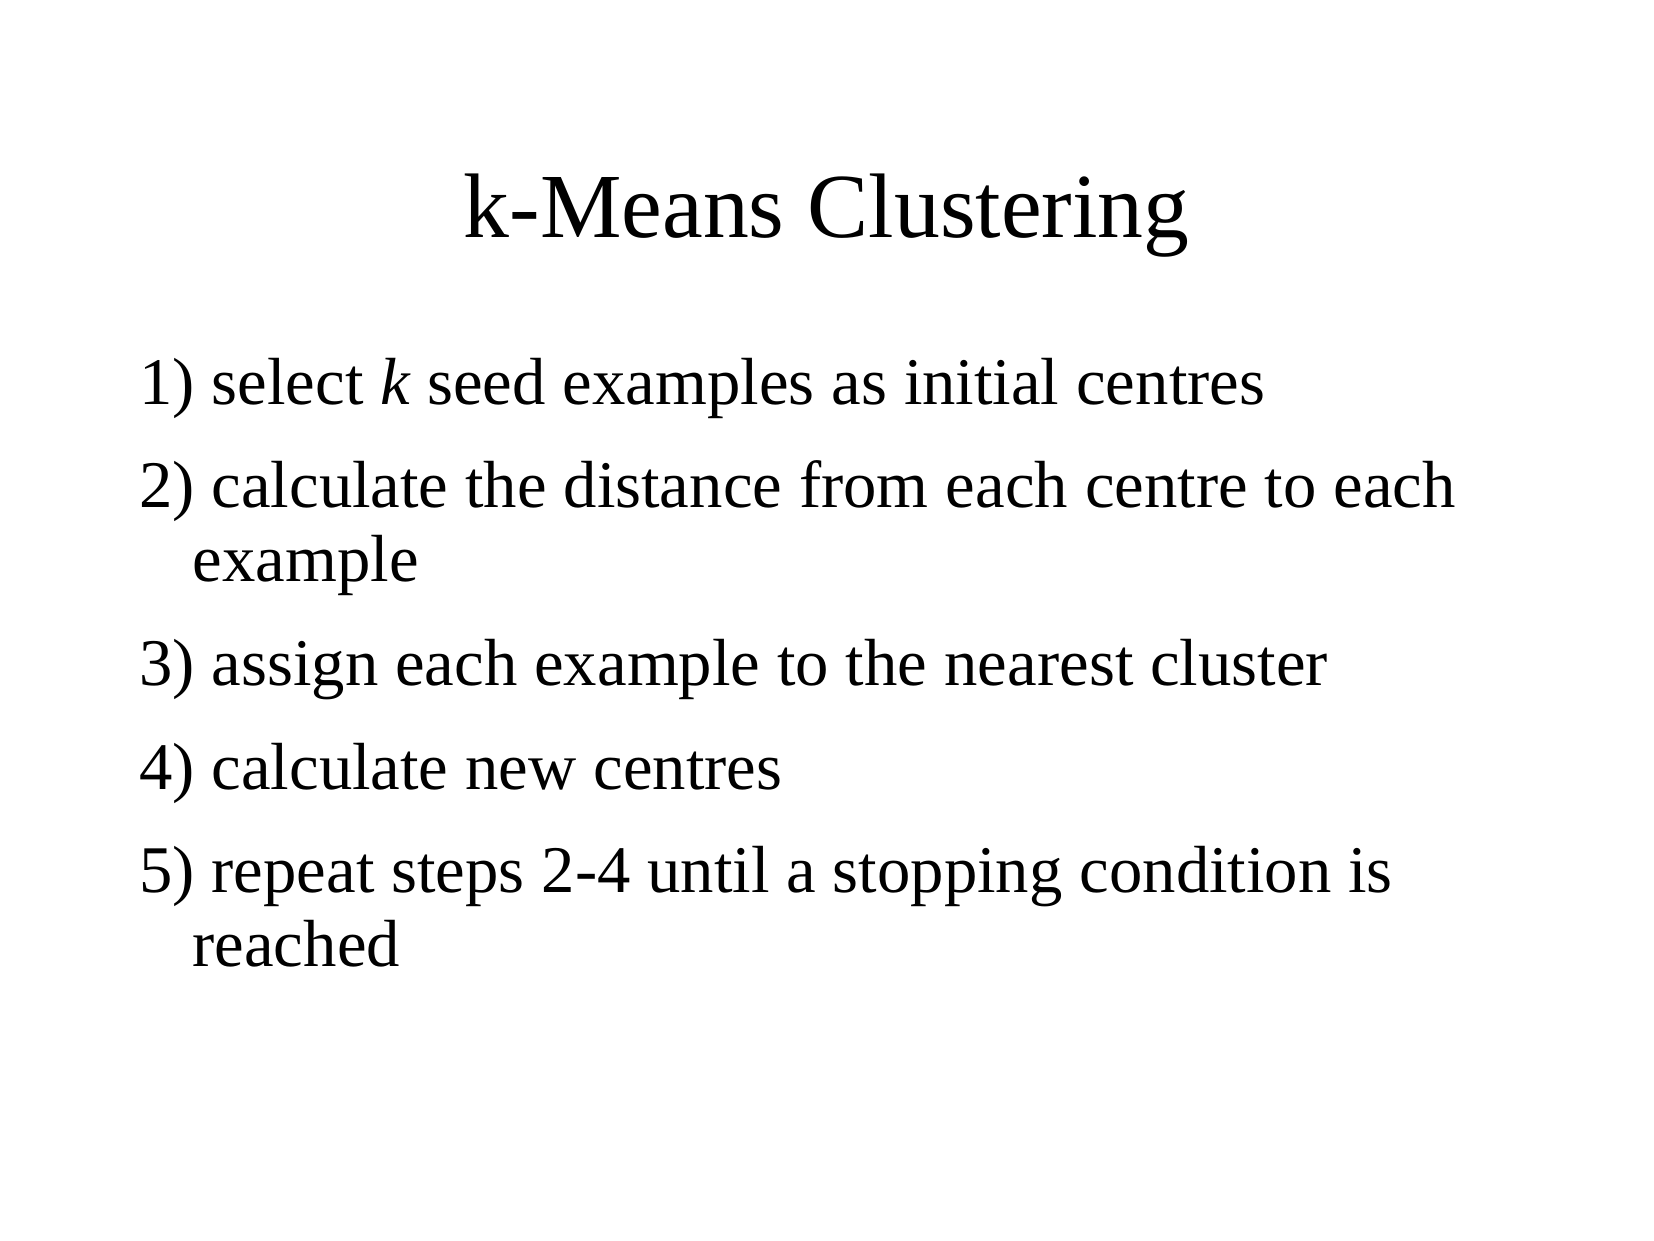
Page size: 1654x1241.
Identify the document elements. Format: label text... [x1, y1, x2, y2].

list 1) select k seed examples as initial centres 2) calculate the distance from each centre to each example 3) assign each example to the nearest cluster 4) calculate new centres 5) repeat steps 2-4 until a stopping condition is reached [121, 344, 1534, 1127]
title k-Means Clustering [121, 102, 1534, 311]
